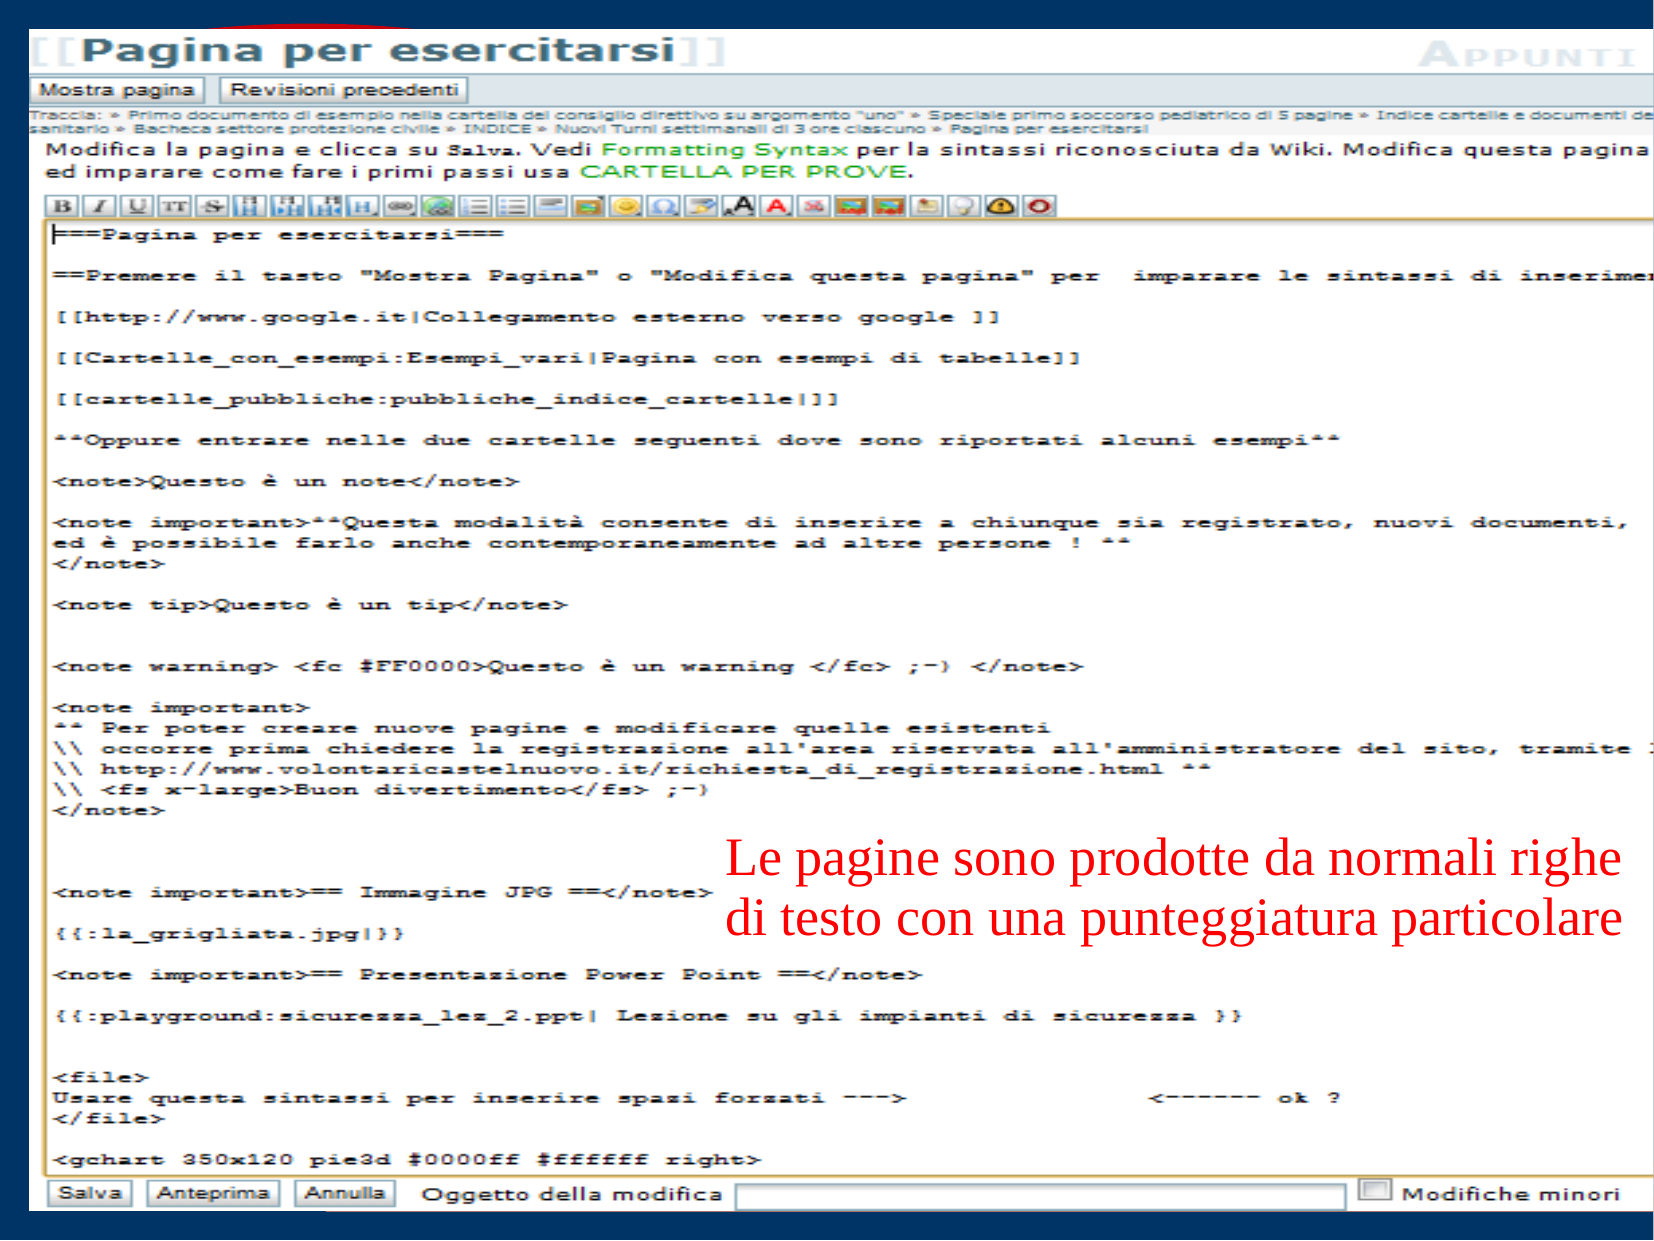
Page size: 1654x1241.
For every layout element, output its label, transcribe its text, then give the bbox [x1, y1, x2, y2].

picture [29, 29, 1654, 1211]
text_box Le pagine sono prodotte da normali righe di testo con una punteggiatura particolare [724, 826, 1625, 975]
